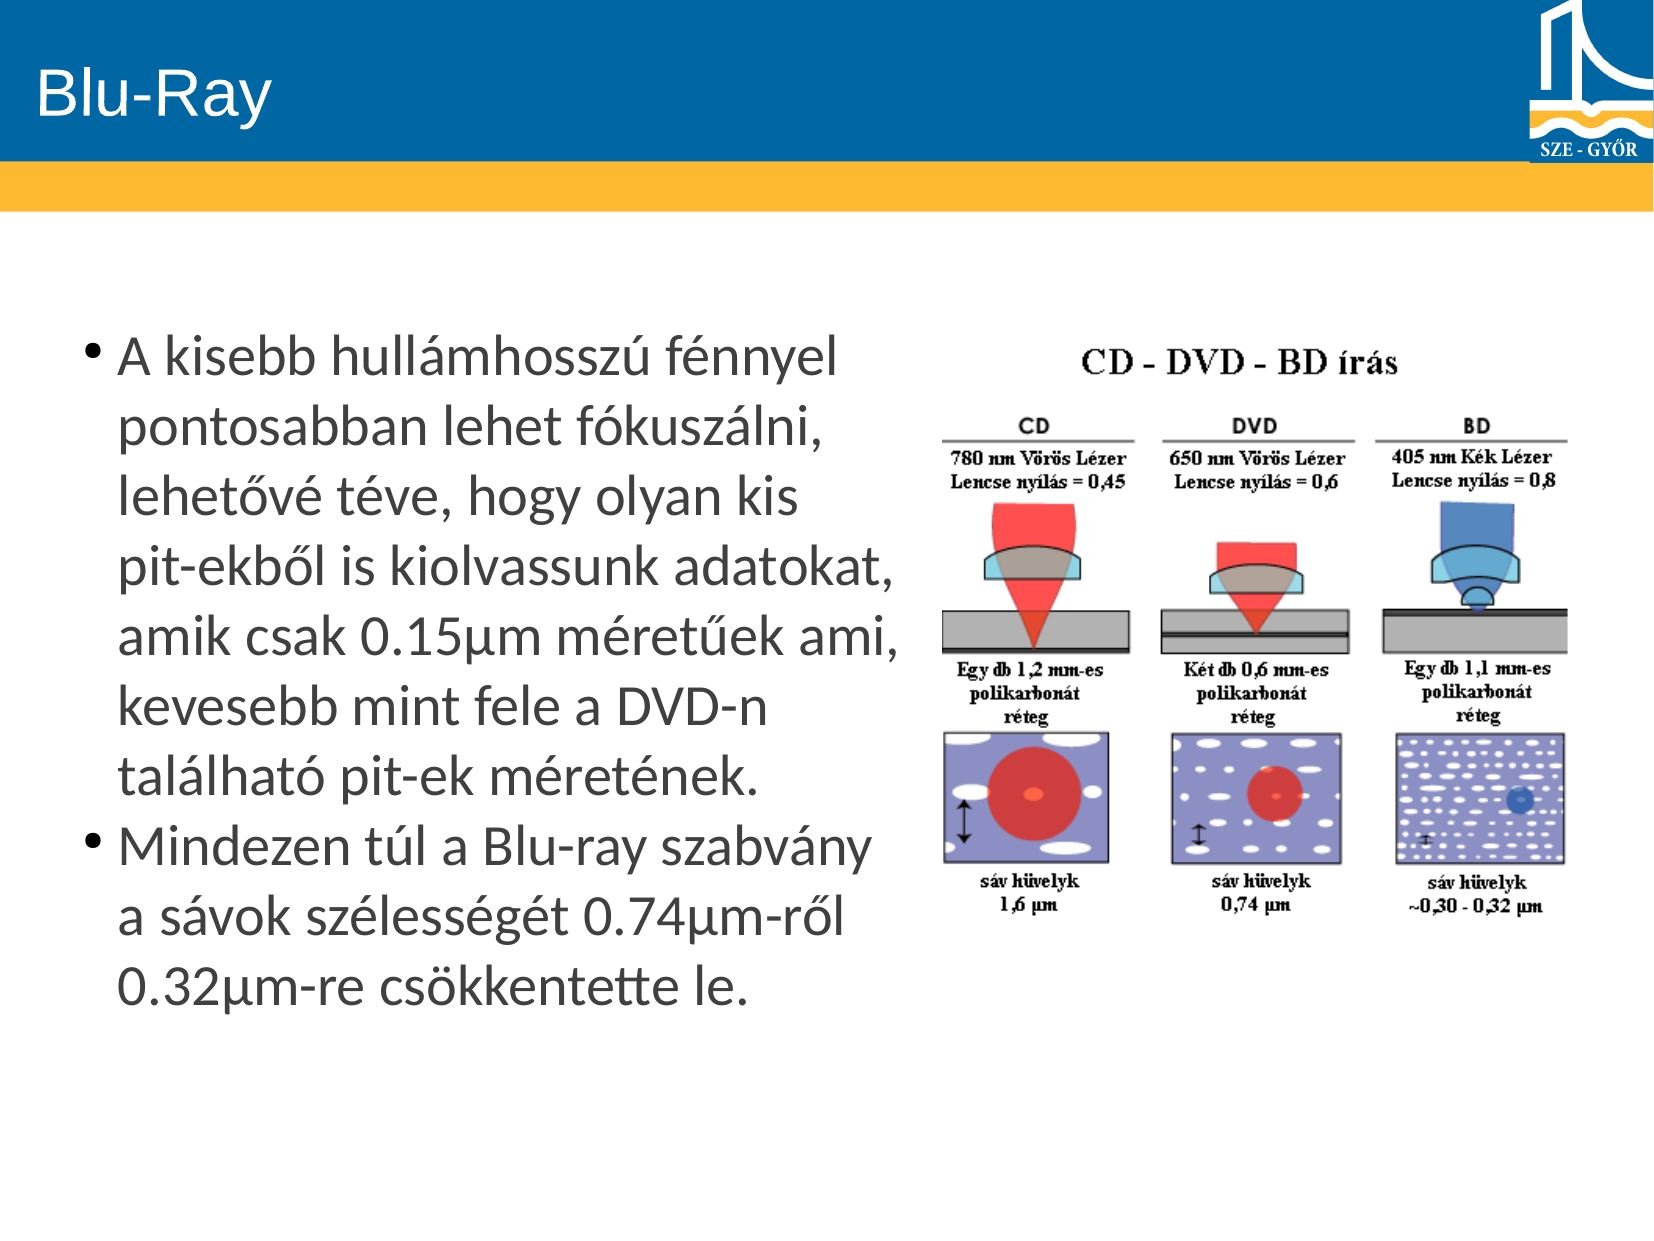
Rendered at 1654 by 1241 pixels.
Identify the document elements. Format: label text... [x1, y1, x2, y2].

text_box Blu-Ray [34, 48, 1524, 144]
picture [1529, 0, 1654, 163]
text_box A kisebb hullámhosszú fénnyel pontosabban lehet fókuszálni, lehetővé téve, hogy olyan kis pit-ekből is kiolvassunk adatokat, amik csak 0.15μm méretűek ami, kevesebb mint fele a DVD-n található pit-ek méretének. Mindezen túl a Blu-ray szabvány a sávok szélességét 0.74μm-ről 0.32μm-re csökkentette le. [82, 247, 945, 1198]
picture [942, 318, 1571, 922]
